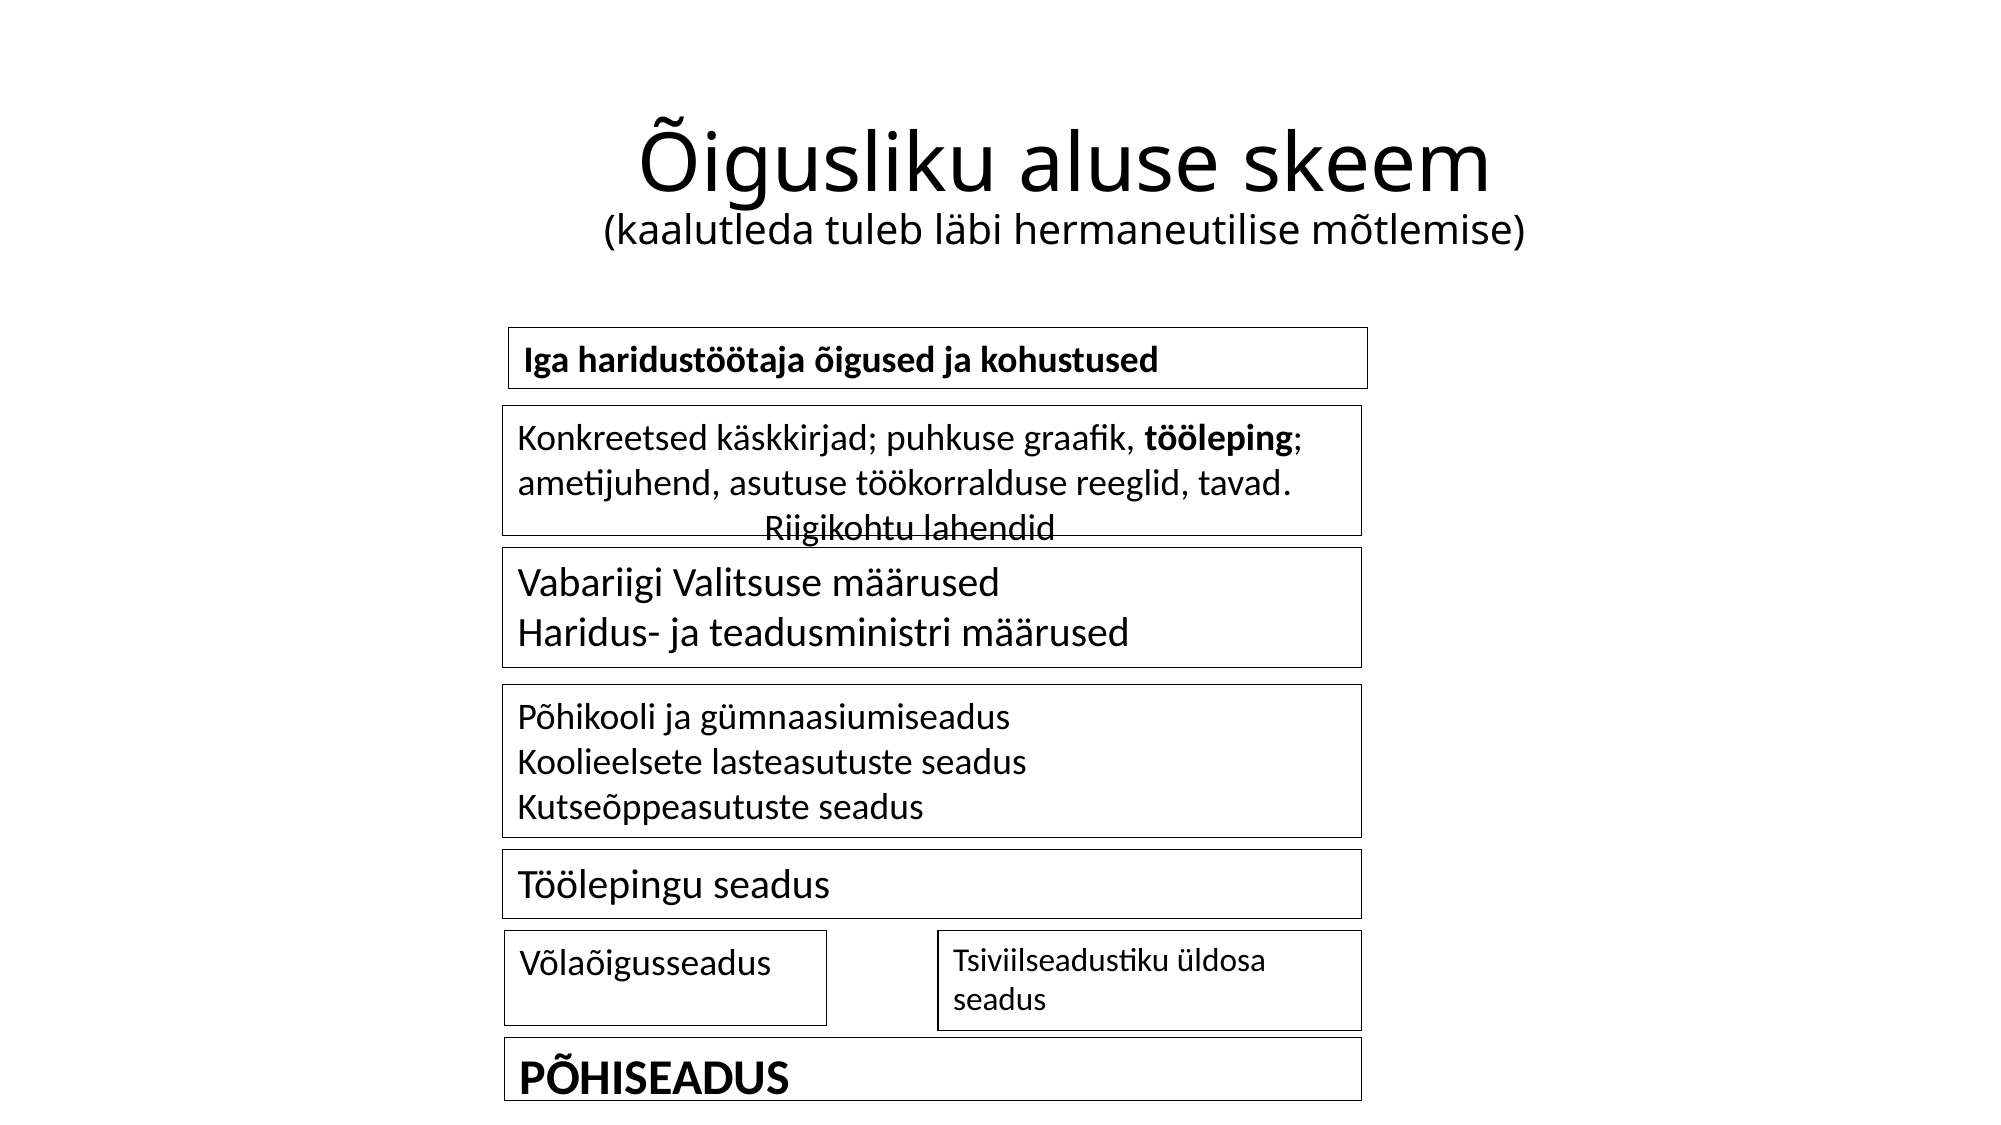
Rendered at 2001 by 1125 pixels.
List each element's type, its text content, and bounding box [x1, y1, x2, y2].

text_box Tsiviilseadustiku üldosa seadus [938, 930, 1362, 1031]
text_box Vabariigi Valitsuse määrused Haridus- ja teadusministri määrused [502, 547, 1362, 668]
text_box Võlaõigusseadus [504, 930, 827, 1026]
text_box Iga haridustöötaja õigused ja kohustused [508, 327, 1368, 389]
title Õigusliku aluse skeem (kaalutleda tuleb läbi hermaneutilise mõtlemise) [243, 112, 1887, 311]
text_box PÕHISEADUS [504, 1037, 1362, 1101]
text_box Konkreetsed käskkirjad; puhkuse graafik, tööleping; ametijuhend, asutuse töökorralduse reeglid, tavad. Riigikohtu lahendid [502, 405, 1362, 536]
text_box Põhikooli ja gümnaasiumiseadus Koolieelsete lasteasutuste seadus Kutseõppeasutuste seadus [502, 684, 1362, 838]
text_box Töölepingu seadus [502, 849, 1362, 919]
